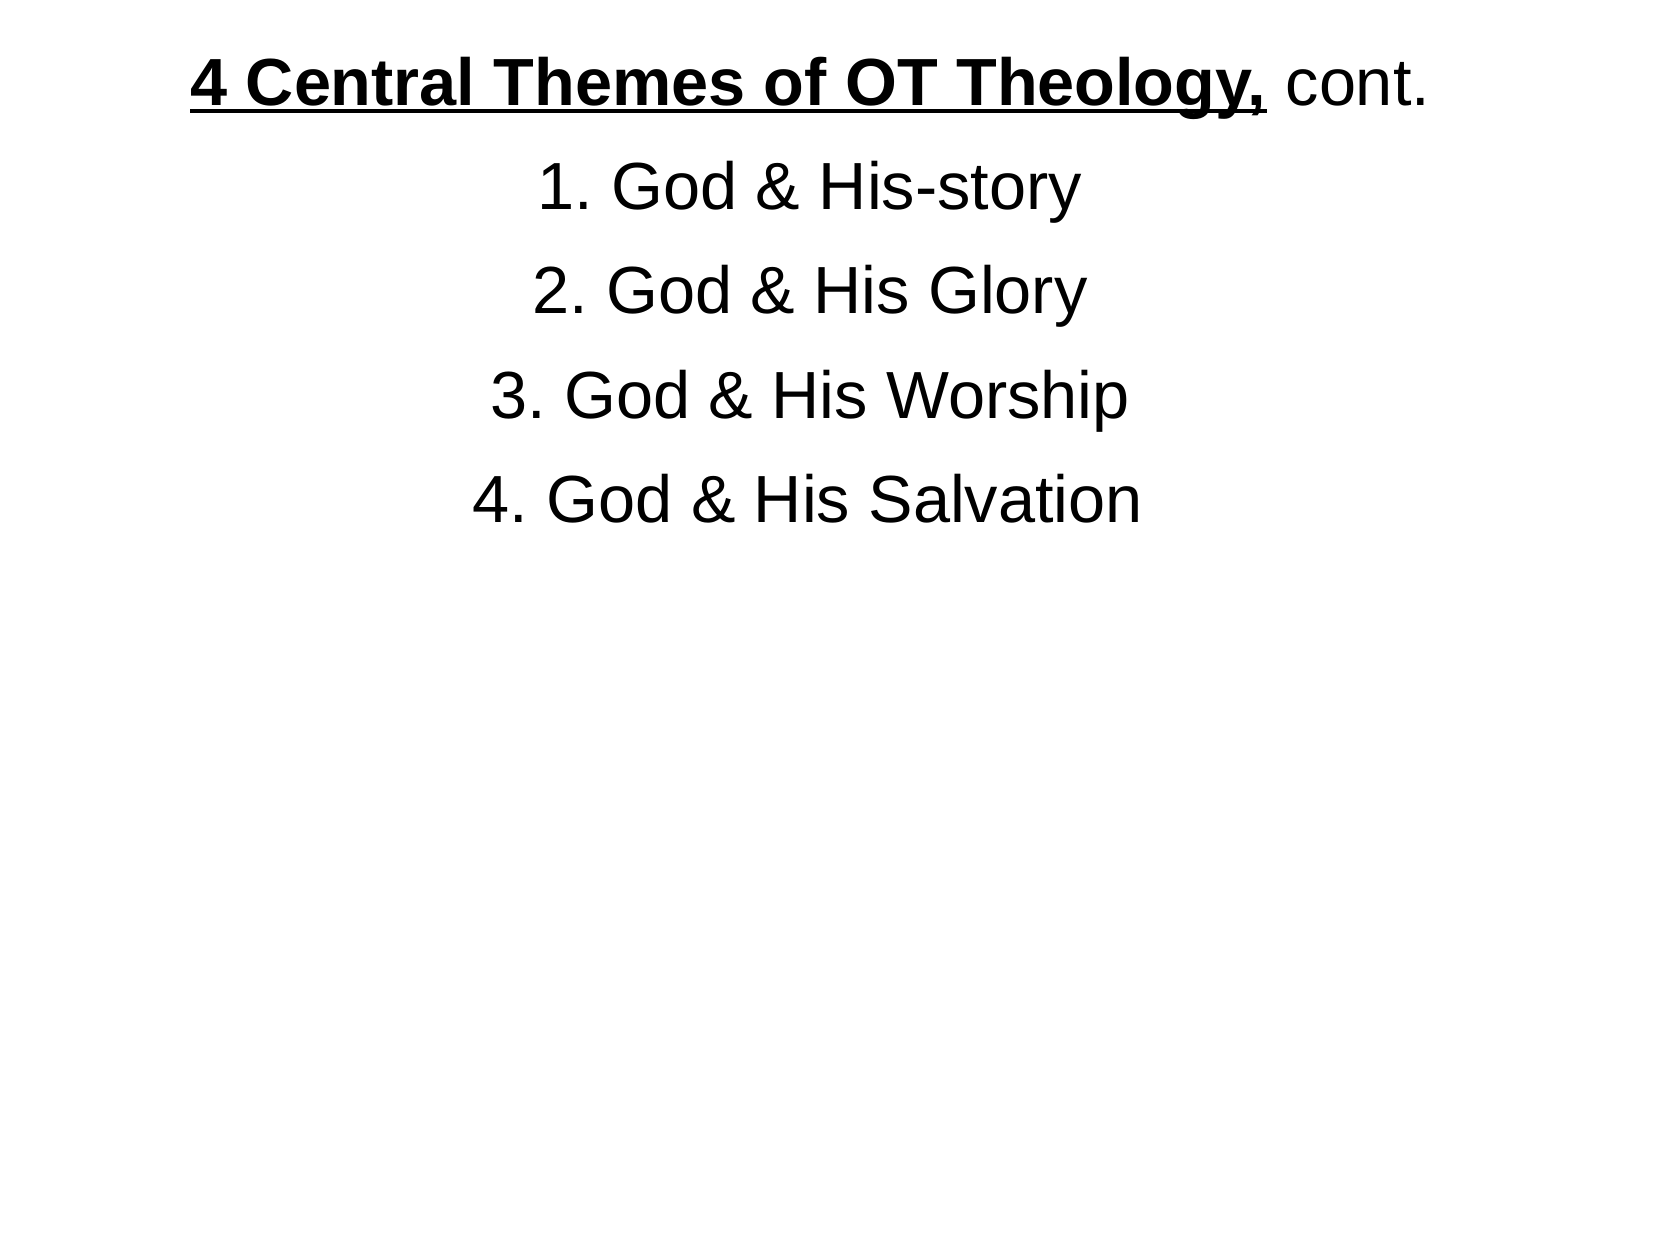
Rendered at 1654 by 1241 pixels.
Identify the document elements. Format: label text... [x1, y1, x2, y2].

list 4 Central Themes of OT Theology, cont. 1. God & His-story 2. God & His Glory 3. God & His Worship 4. God & His Salvation [82, 45, 1538, 1171]
